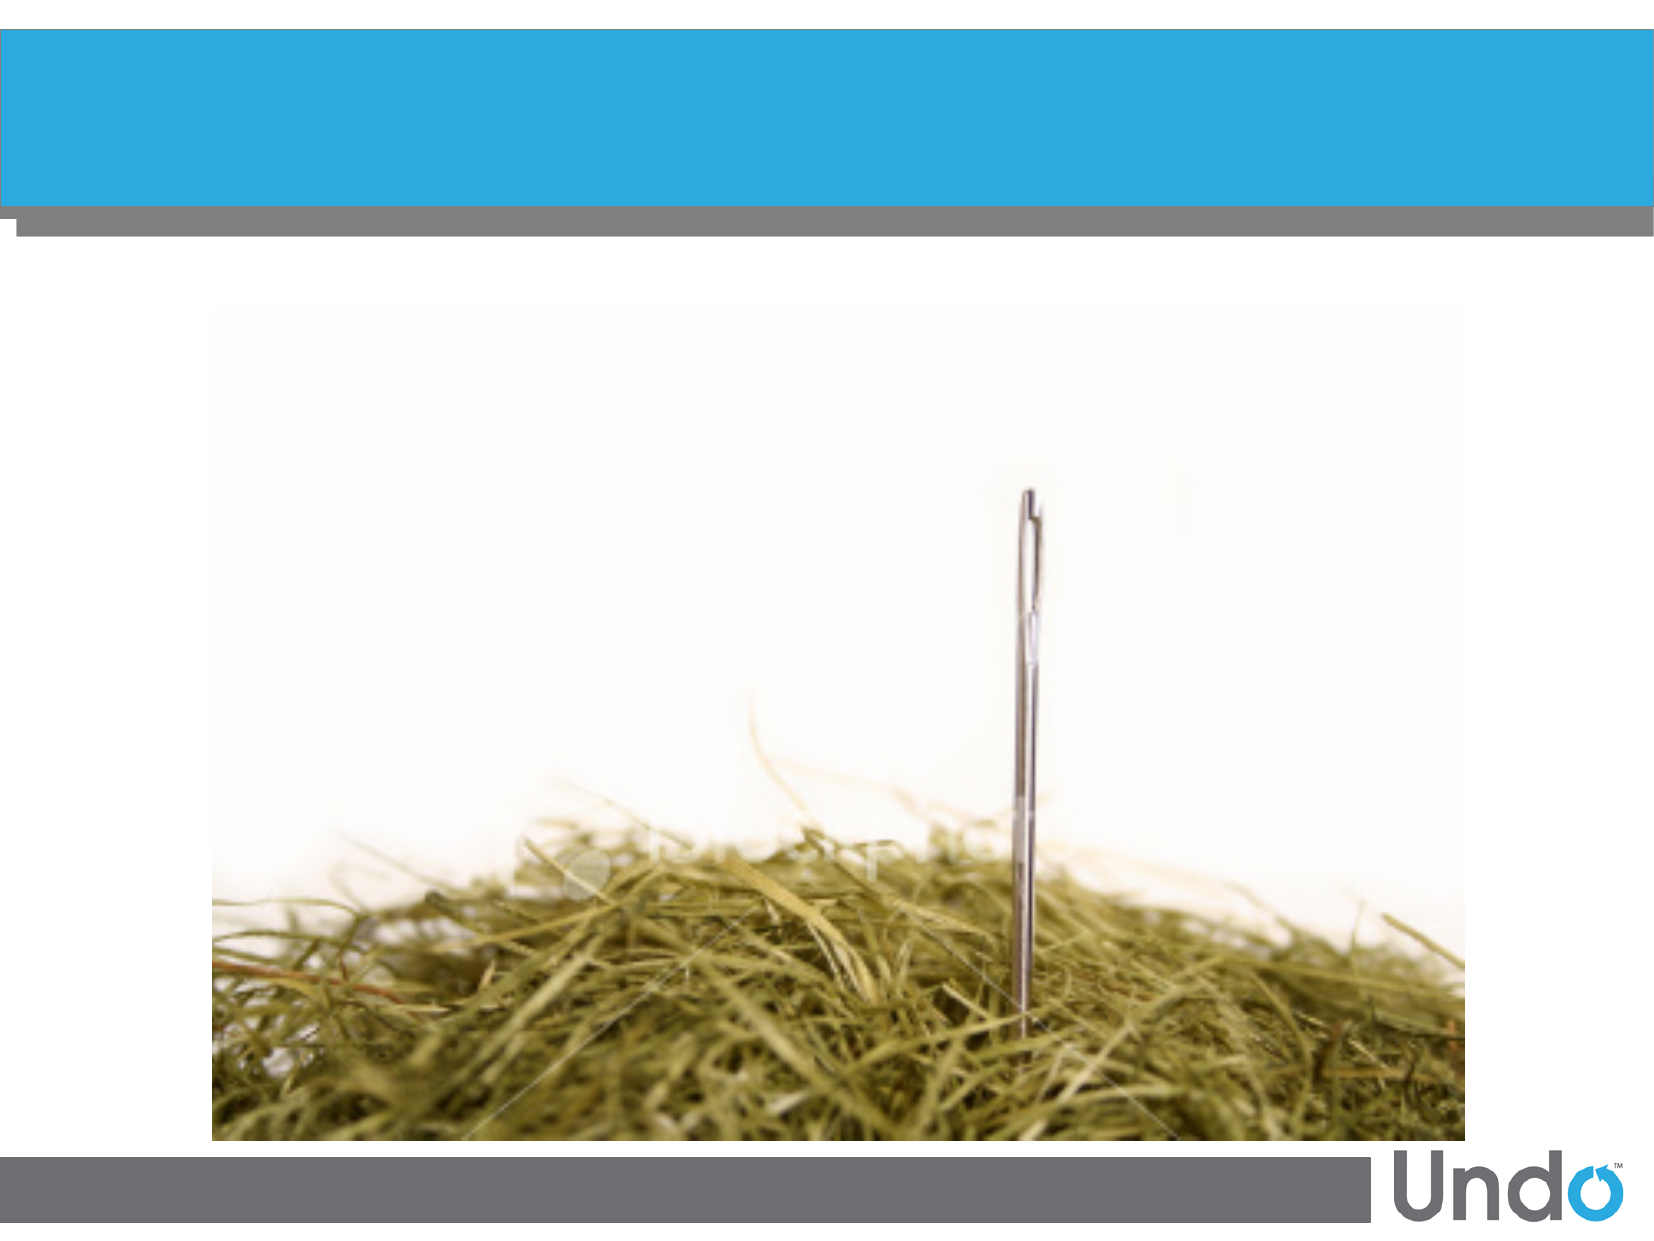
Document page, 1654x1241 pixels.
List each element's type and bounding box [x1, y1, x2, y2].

picture [1394, 1150, 1624, 1223]
picture [212, 307, 1465, 1141]
